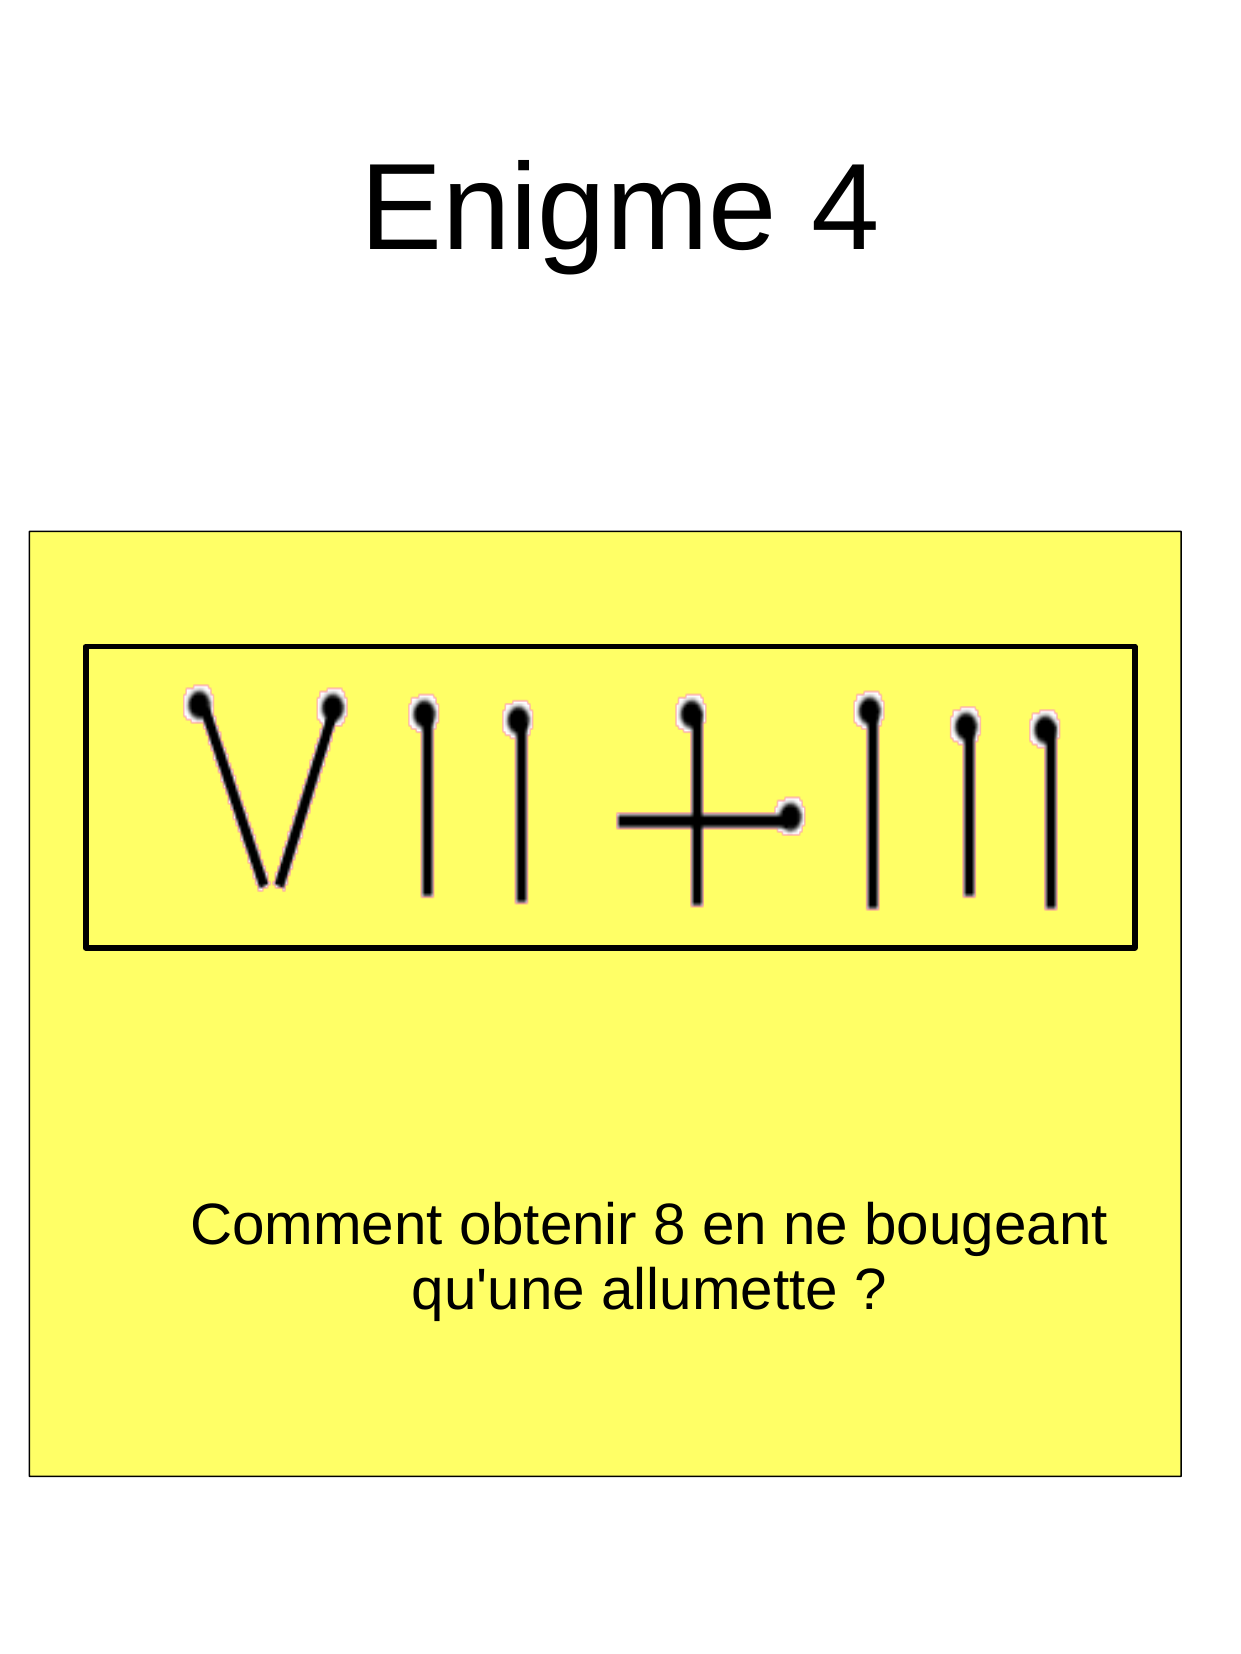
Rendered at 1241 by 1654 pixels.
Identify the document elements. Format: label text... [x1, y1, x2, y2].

text_box Comment obtenir 8 en ne bougeant qu'une allumette ? [118, 1180, 1182, 1329]
picture [88, 649, 1132, 945]
title Enigme 4 [62, 65, 1179, 342]
text_box [29, 531, 1182, 1477]
